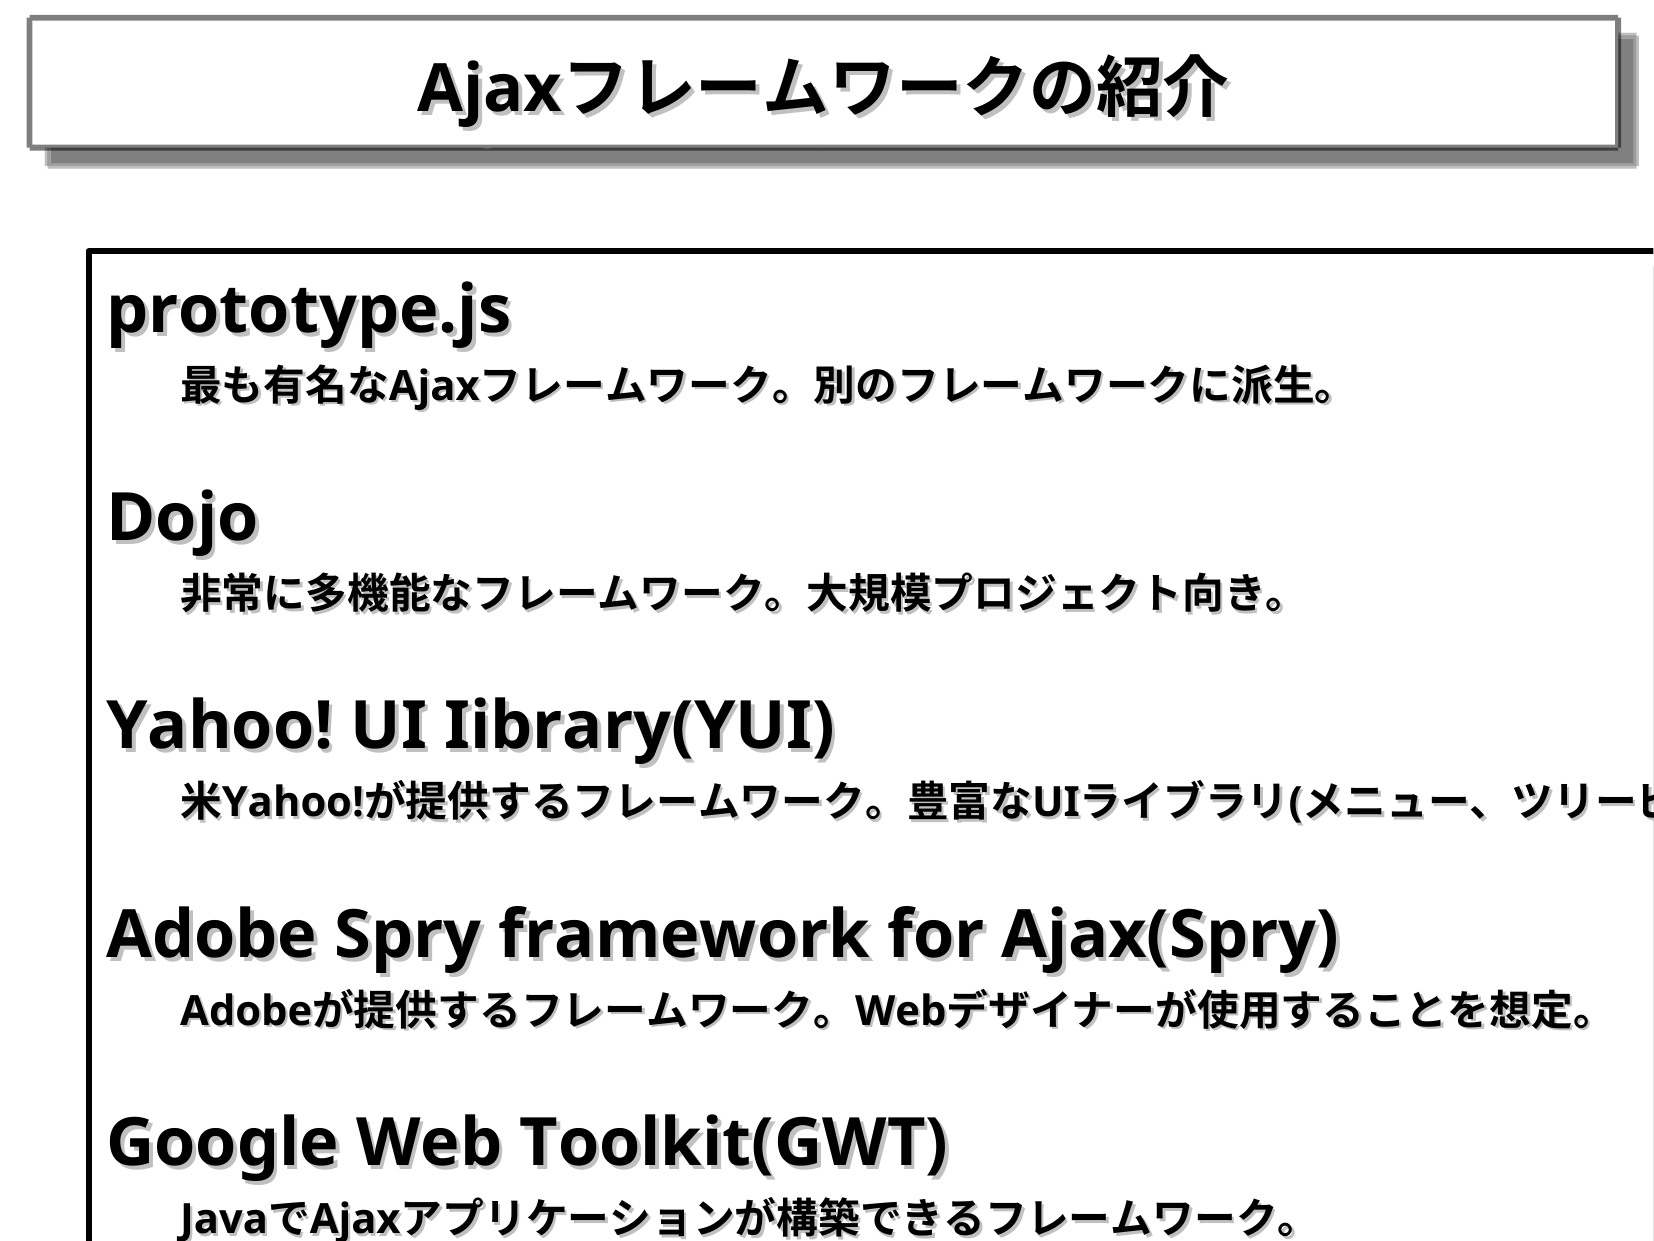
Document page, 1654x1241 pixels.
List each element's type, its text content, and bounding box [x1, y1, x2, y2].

text_box Ajaxフレームワークの紹介 [29, 17, 1619, 148]
text_box prototype.js 最も有名なAjaxフレームワーク。別のフレームワークに派生。 Dojo 非常に多機能なフレームワーク。大規模プロジェクト向き。 Yahoo! UI Iibrary(YUI) 米Yahoo!が提供するフレームワーク。豊富なUIライブラリ(メニュー、ツリービュー等)。 Adobe Spry framework for Ajax(Spry) Adobeが提供するフレームワーク。Webデザイナーが使用することを想定。 Google Web Toolkit(GWT) JavaでAjaxアプリケーションが構築できるフレームワーク。 [88, 250, 1558, 1081]
